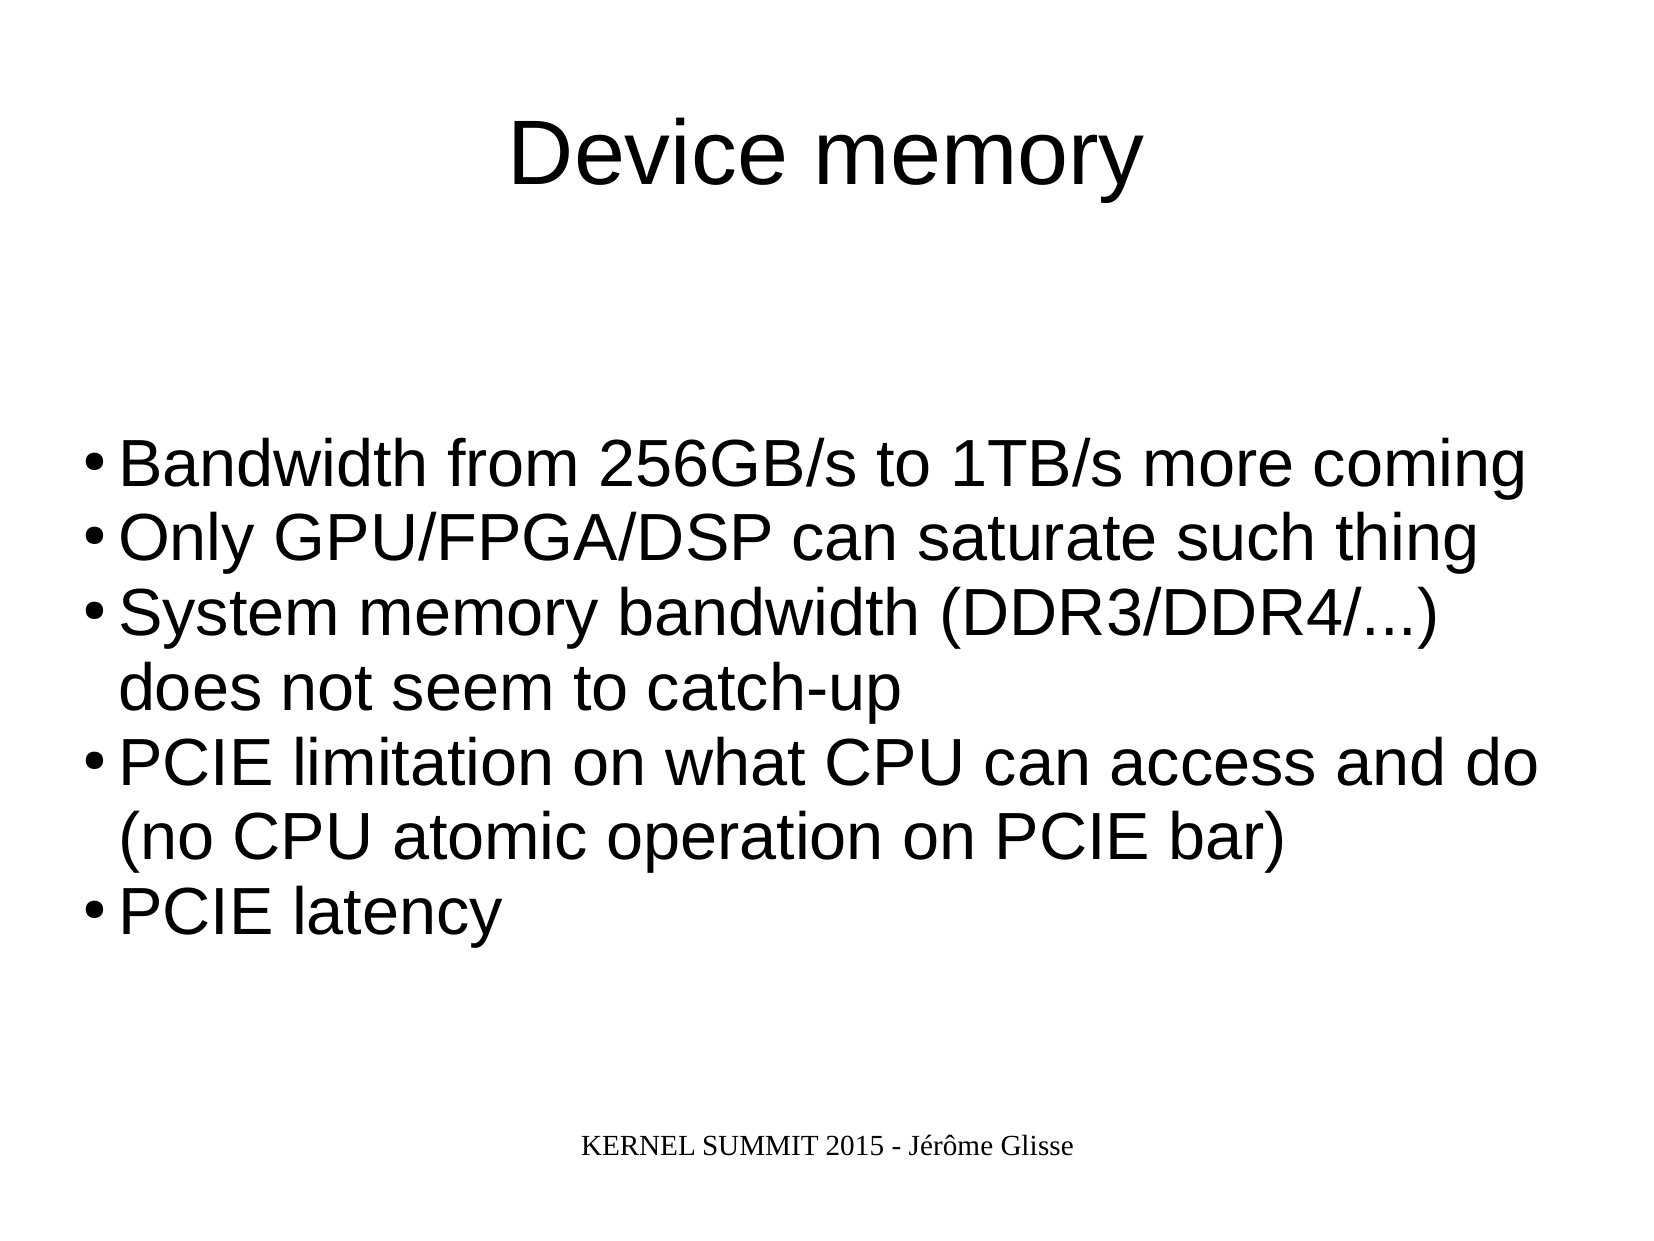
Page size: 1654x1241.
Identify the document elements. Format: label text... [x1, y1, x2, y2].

subtitle Bandwidth from 256GB/s to 1TB/s more coming Only GPU/FPGA/DSP can saturate such thing System memory bandwidth (DDR3/DDR4/...) does not seem to catch-up PCIE limitation on what CPU can access and do (no CPU atomic operation on PCIE bar) PCIE latency [82, 290, 1571, 1010]
title Device memory [82, 49, 1571, 257]
